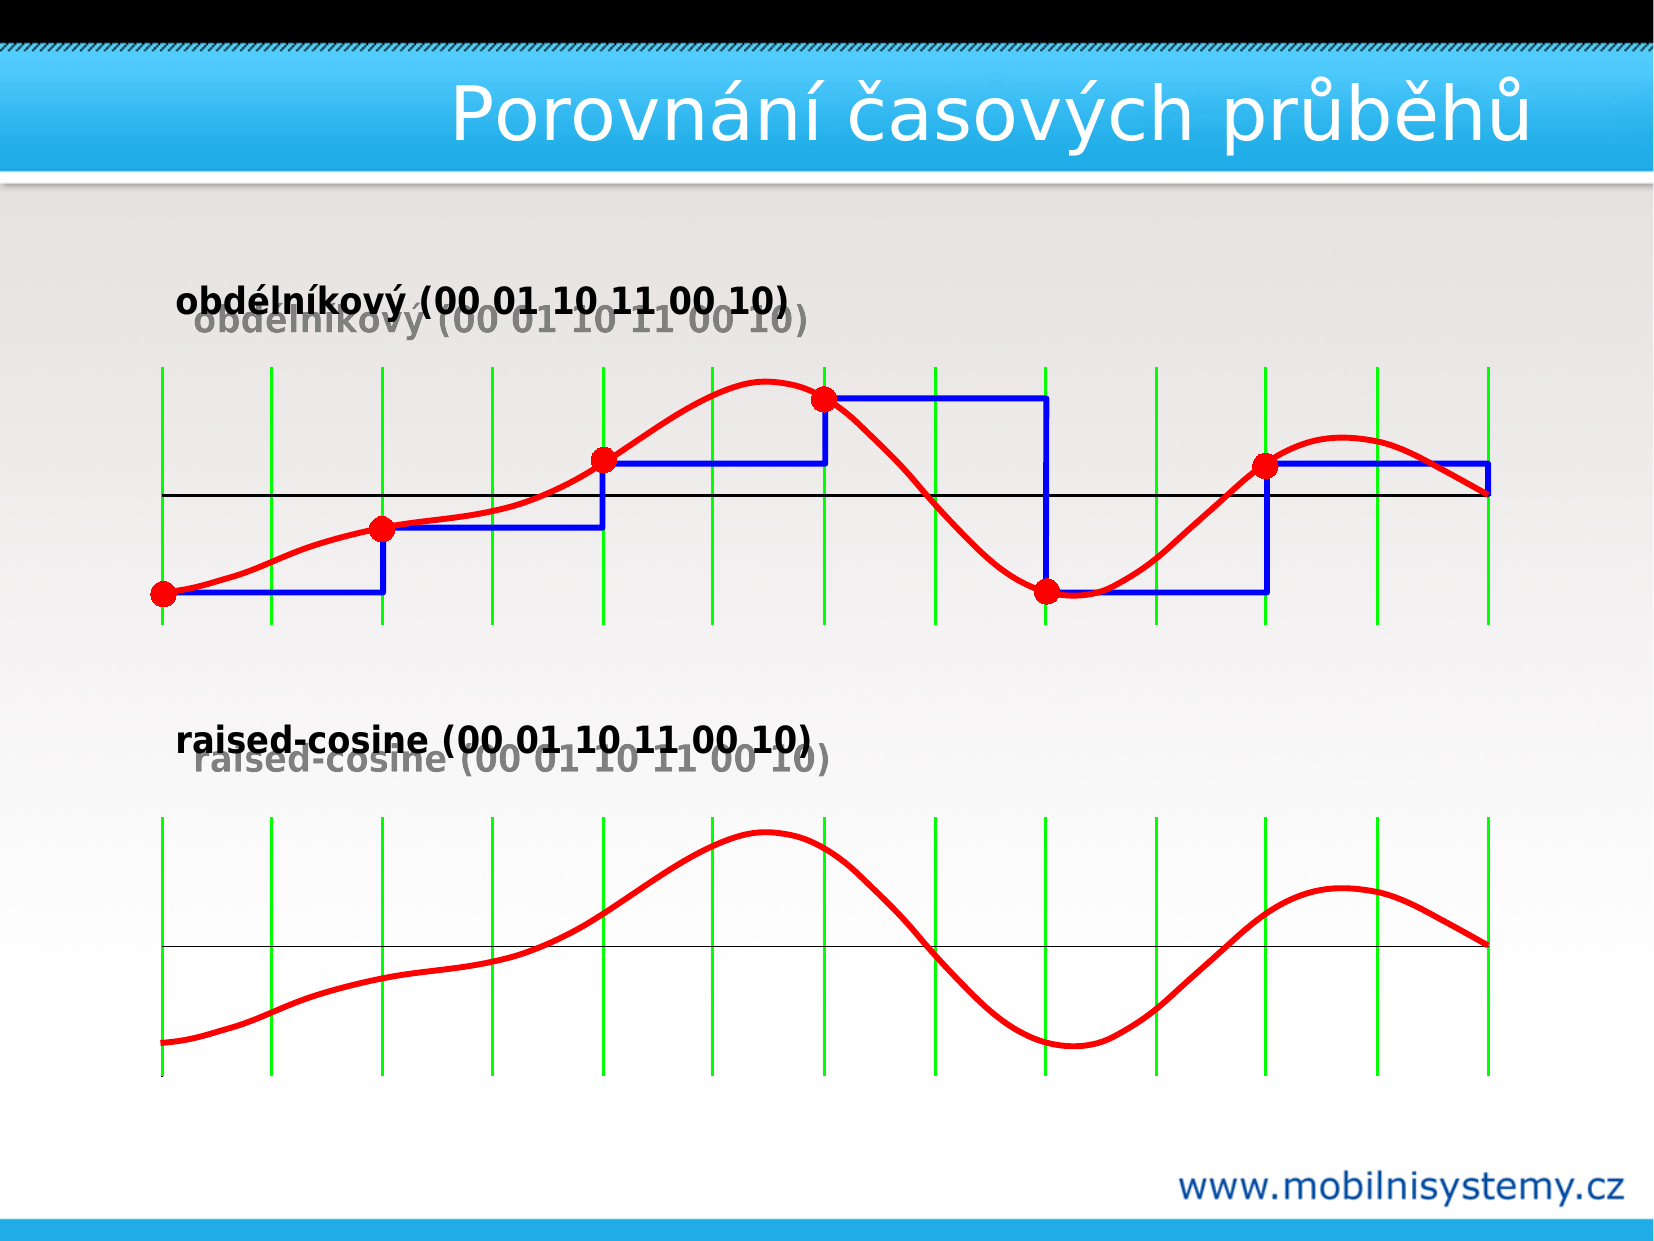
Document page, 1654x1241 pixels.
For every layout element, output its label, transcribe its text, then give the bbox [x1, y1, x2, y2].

text_box [150, 581, 177, 607]
text_box [1252, 453, 1279, 479]
text_box obdélníkový (00 01 10 11 00 10) [160, 272, 806, 331]
text_box [811, 386, 837, 413]
text_box [369, 516, 395, 542]
title Porovnání časových průběhů [123, 11, 1536, 219]
text_box [591, 447, 617, 473]
picture [0, 0, 1654, 1241]
text_box raised-cosine (00 01 10 11 00 10) [160, 711, 828, 770]
text_box [1034, 578, 1060, 605]
